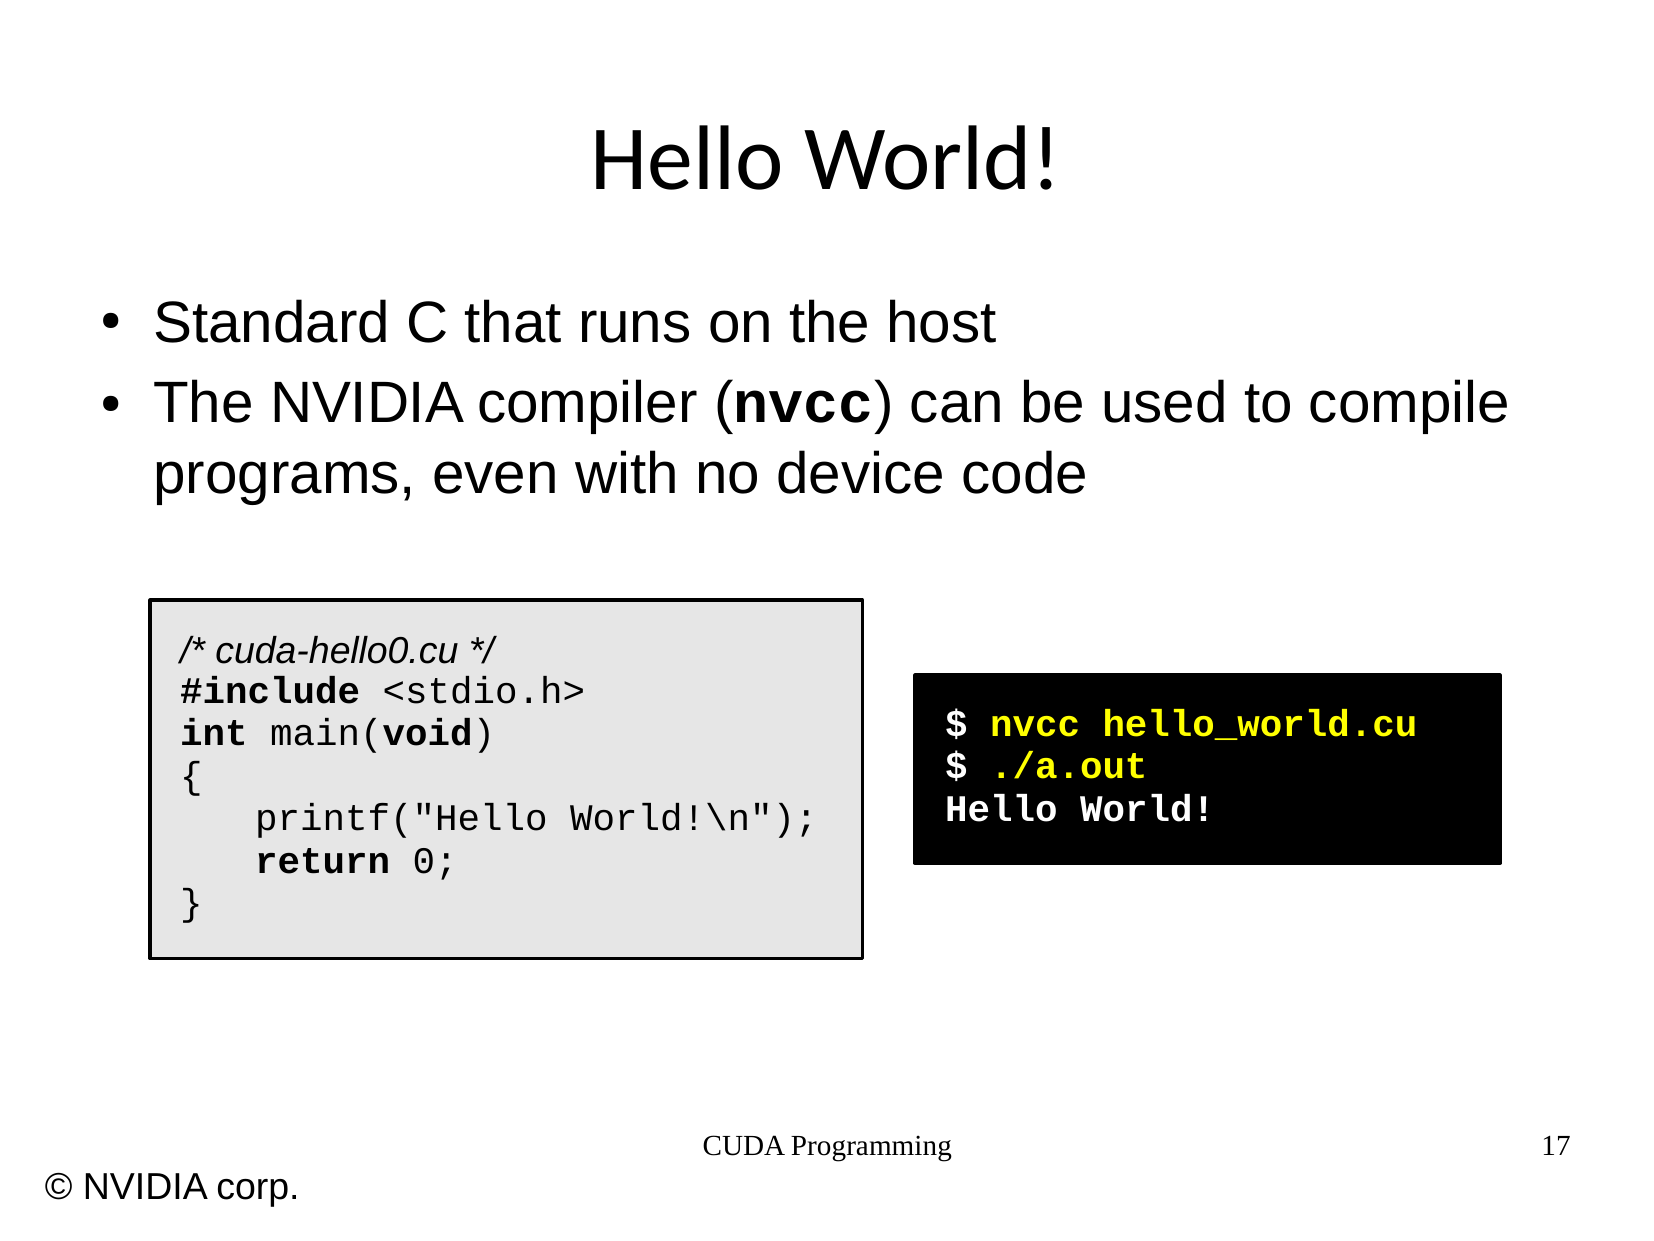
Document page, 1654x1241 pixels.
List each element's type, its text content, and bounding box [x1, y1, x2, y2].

text_box $ nvcc hello_world.cu $ ./a.out Hello World! [915, 675, 1501, 864]
text_box © NVIDIA corp. [30, 1158, 331, 1216]
title Hello World! [82, 49, 1571, 257]
text_box /* cuda-hello0.cu */ #include <stdio.h> int main(void) { printf("Hello World!\n"); return 0; } [150, 600, 863, 959]
list Standard C that runs on the host The NVIDIA compiler (nvcc) can be used to compile programs, even with no device code [82, 290, 1571, 1109]
